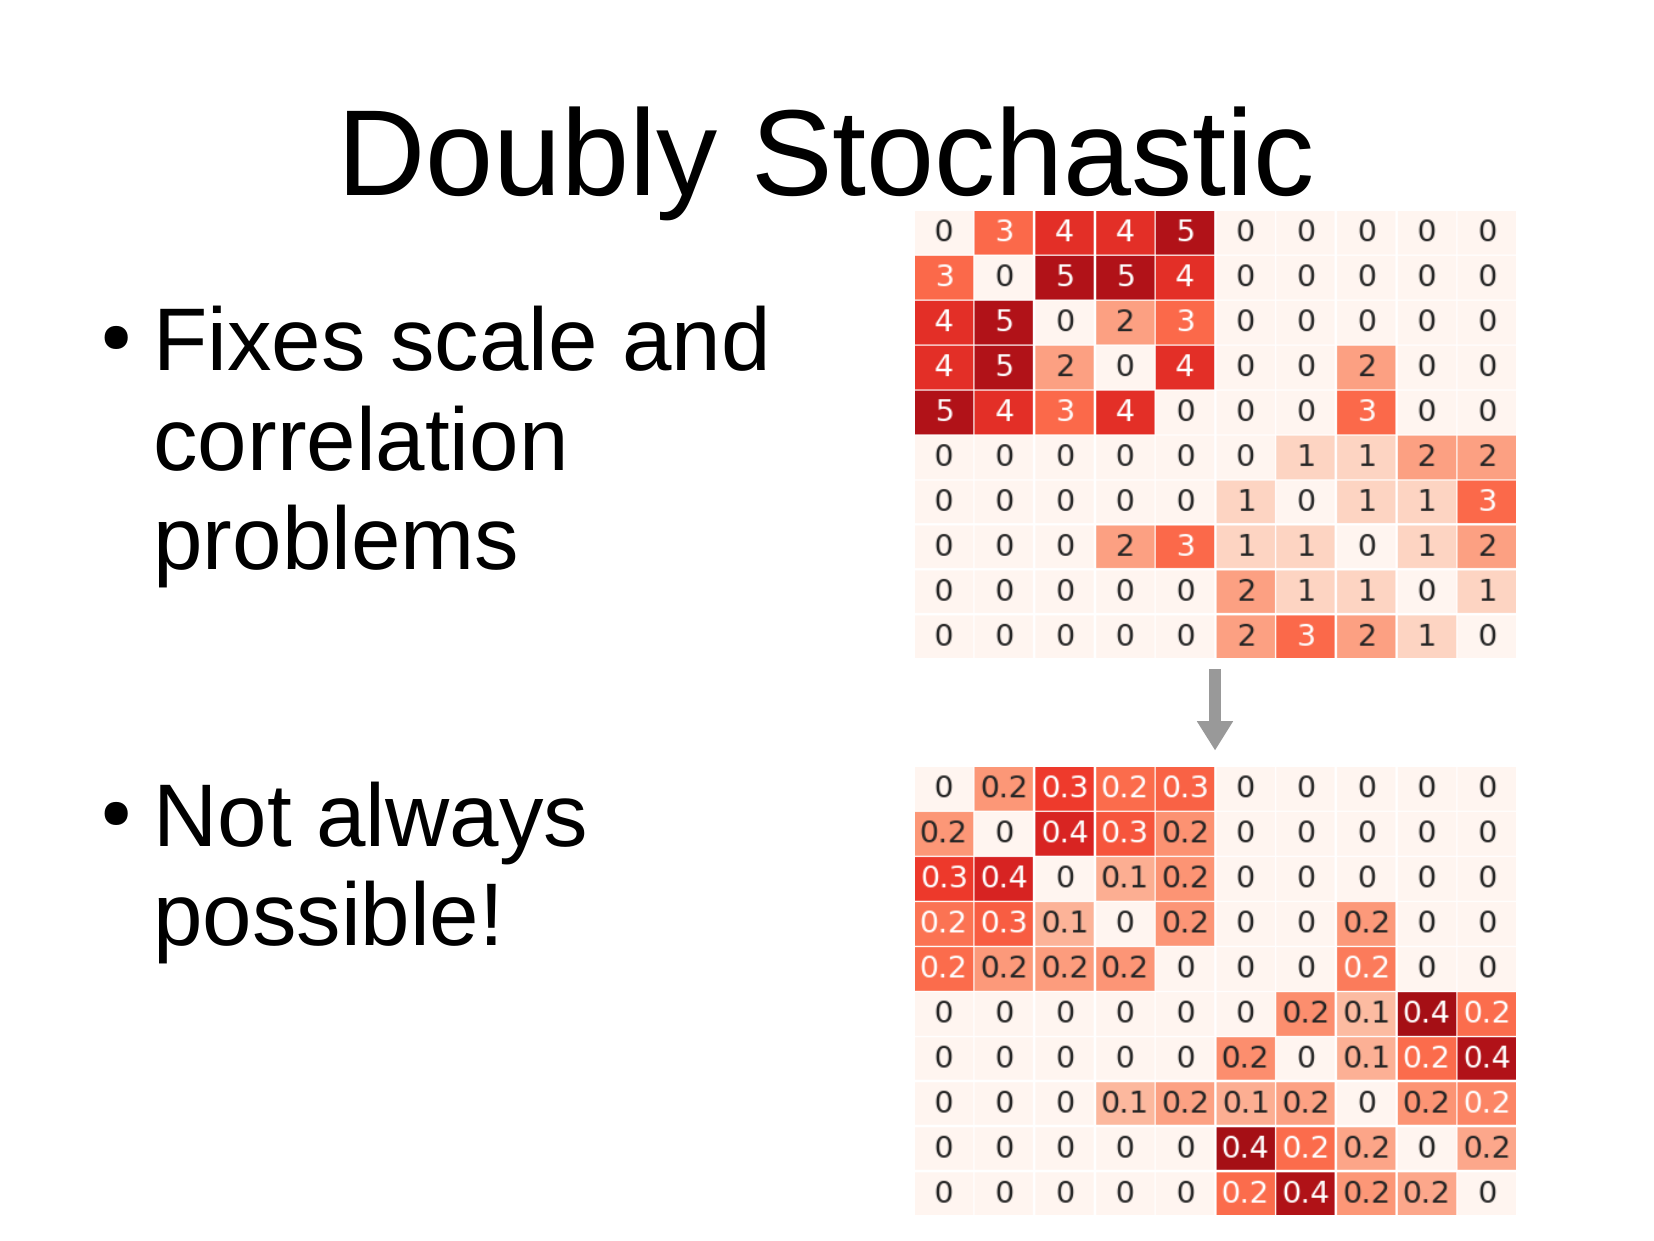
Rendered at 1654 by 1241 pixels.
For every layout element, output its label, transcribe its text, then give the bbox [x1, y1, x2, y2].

list Fixes scale and correlation problems Not always possible! [82, 290, 809, 1010]
picture [915, 211, 1516, 658]
title Doubly Stochastic [82, 49, 1571, 257]
picture [915, 767, 1516, 1215]
